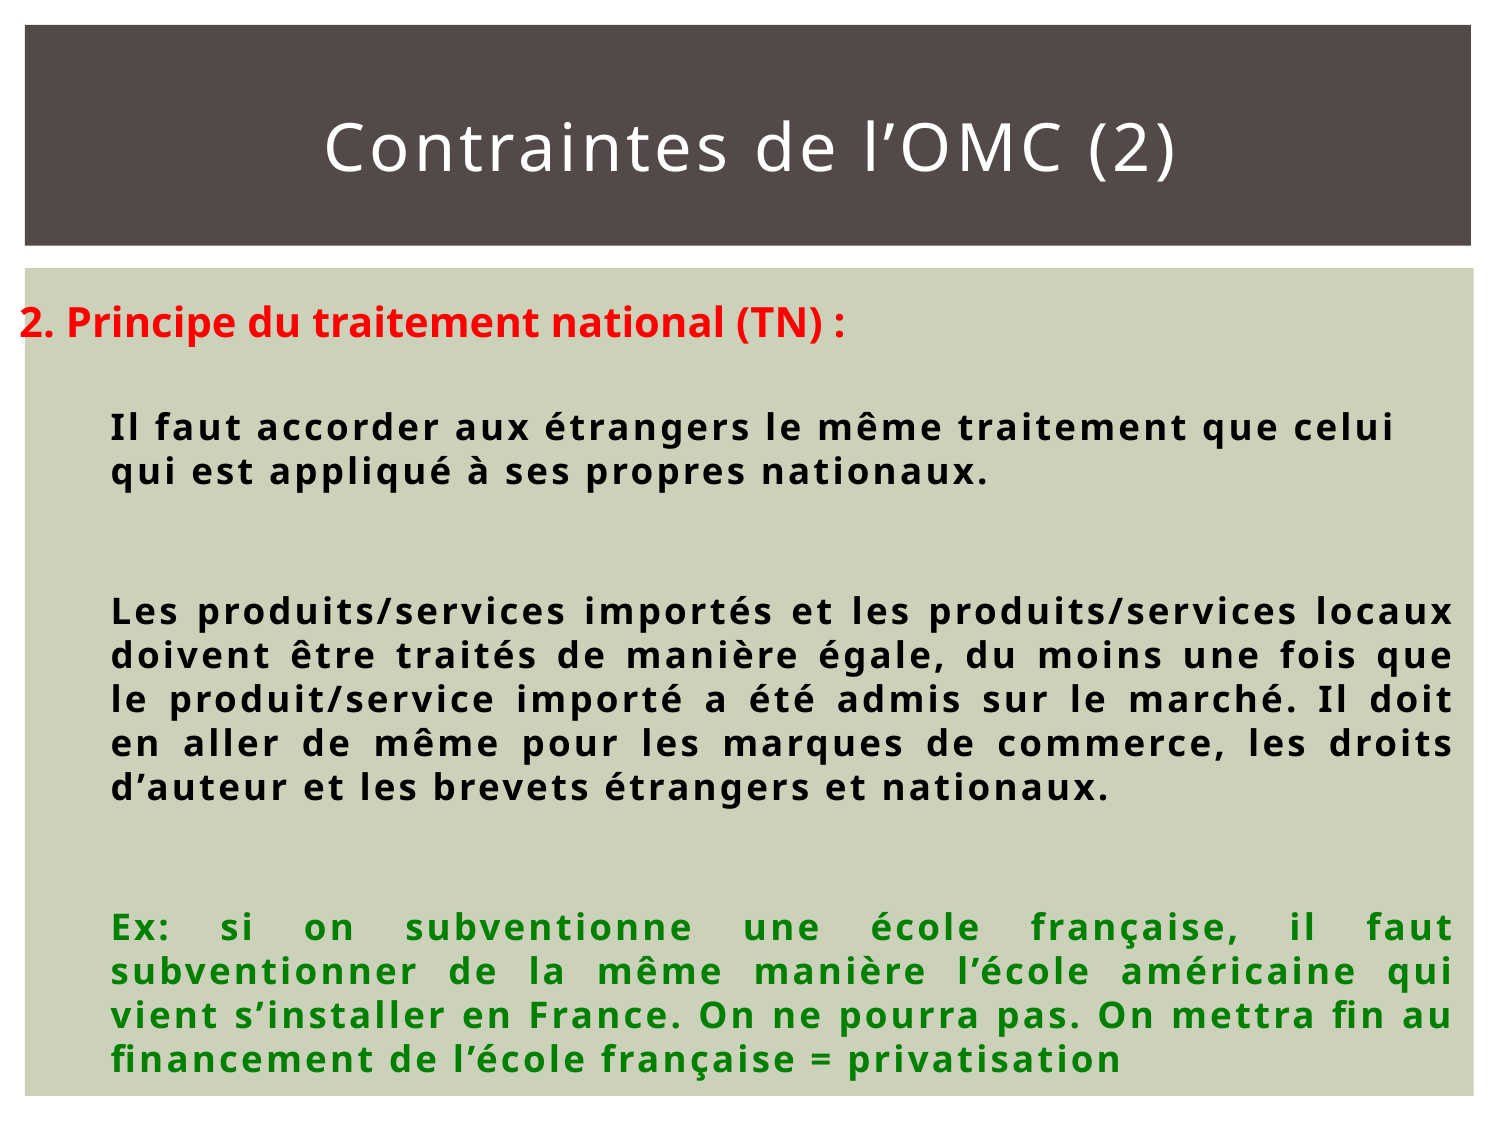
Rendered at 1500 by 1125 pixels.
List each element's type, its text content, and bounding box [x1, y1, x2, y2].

title Contraintes de l’OMC (2) [62, 58, 1438, 232]
list Il faut accorder aux étrangers le même traitement que celui qui est appliqué à ses propres nationaux. Les produits/services importés et les produits/services locaux doivent être traités de manière égale, du moins une fois que le produit/service importé a été admis sur le marché. Il doit en aller de même pour les marques de commerce, les droits d’auteur et les brevets étrangers et nationaux. Ex: si on subventionne une école française, il faut subventionner de la même manière l’école américaine qui vient s’installer en France. On ne pourra pas. On mettra fin au financement de l’école française = privatisation [30, 396, 1472, 1125]
text_box 2. Principe du traitement national (TN) : [4, 288, 862, 354]
